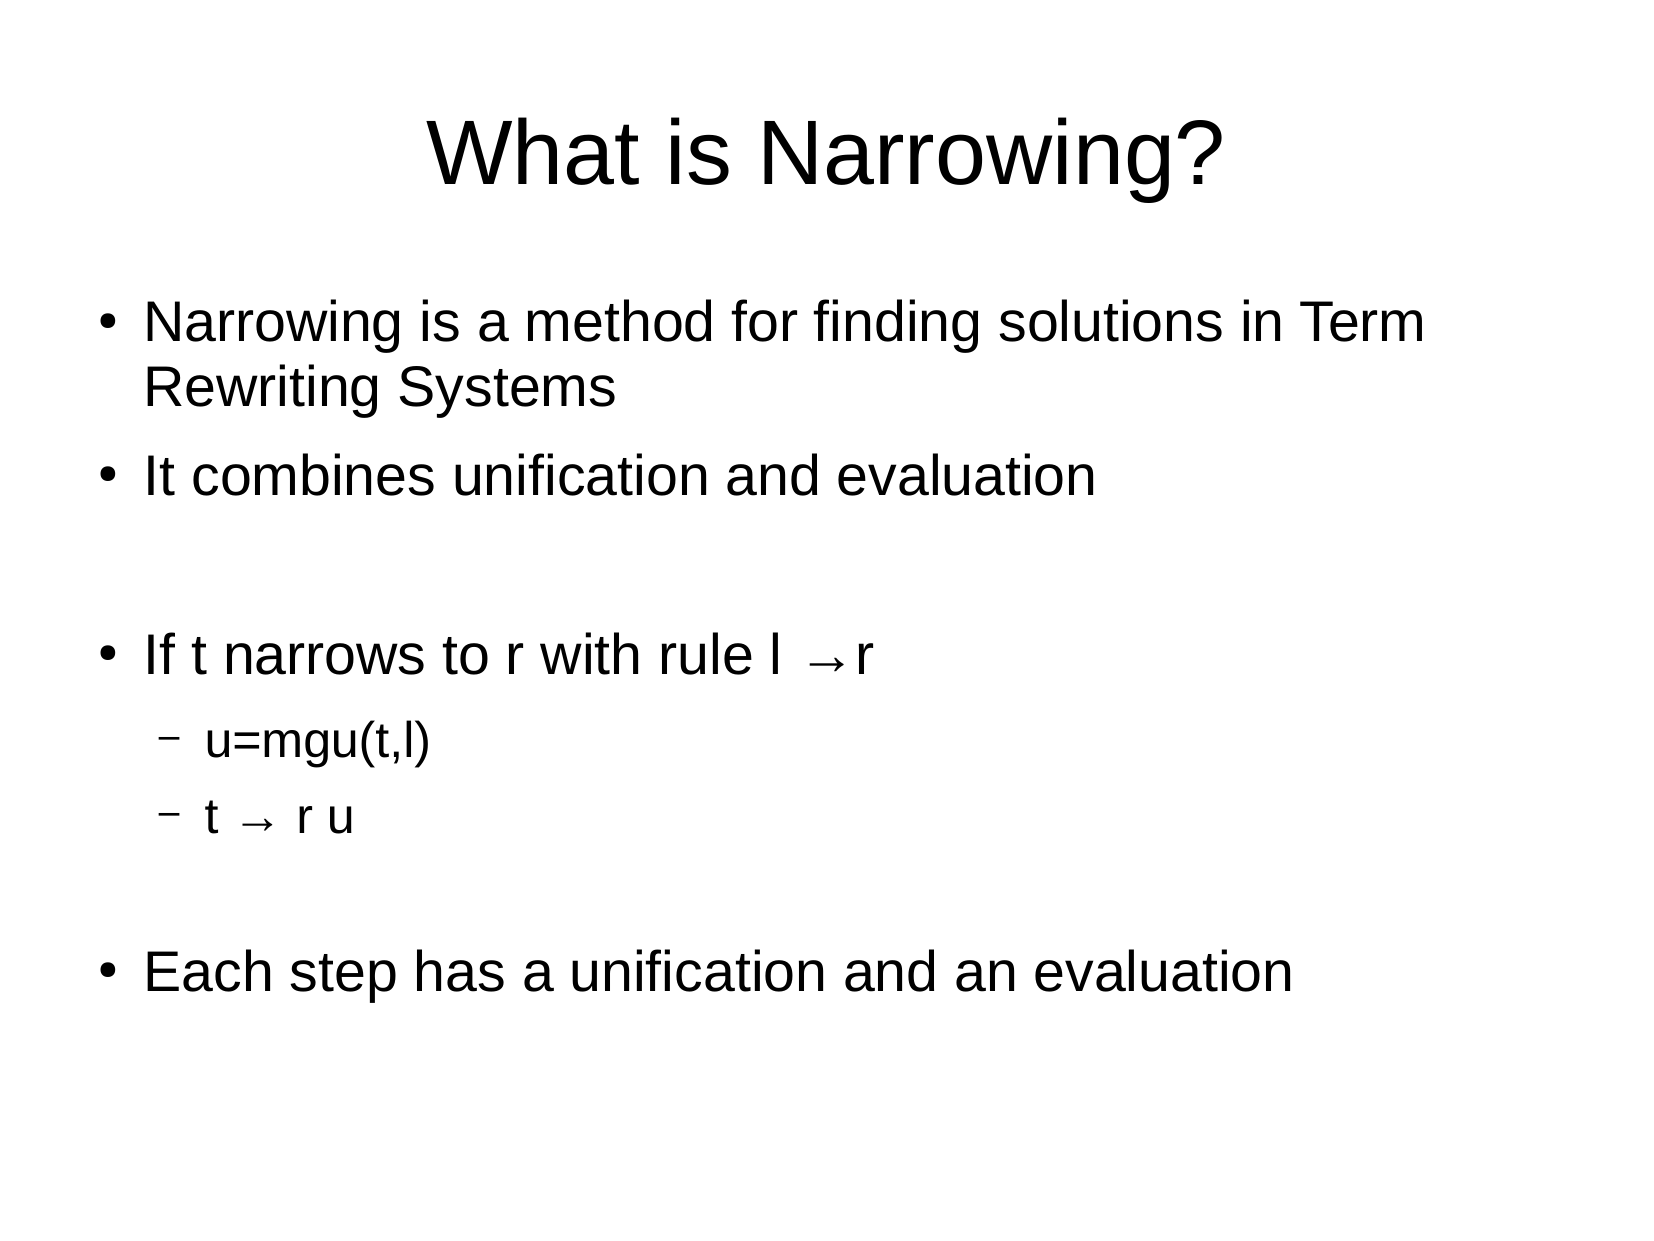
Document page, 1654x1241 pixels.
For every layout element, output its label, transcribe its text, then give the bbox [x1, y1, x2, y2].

title What is Narrowing? [82, 49, 1571, 257]
list Narrowing is a method for finding solutions in Term Rewriting Systems It combines unification and evaluation If t narrows to r with rule l →r u=mgu(t,l) t → r u Each step has a unification and an evaluation [82, 290, 1571, 1010]
